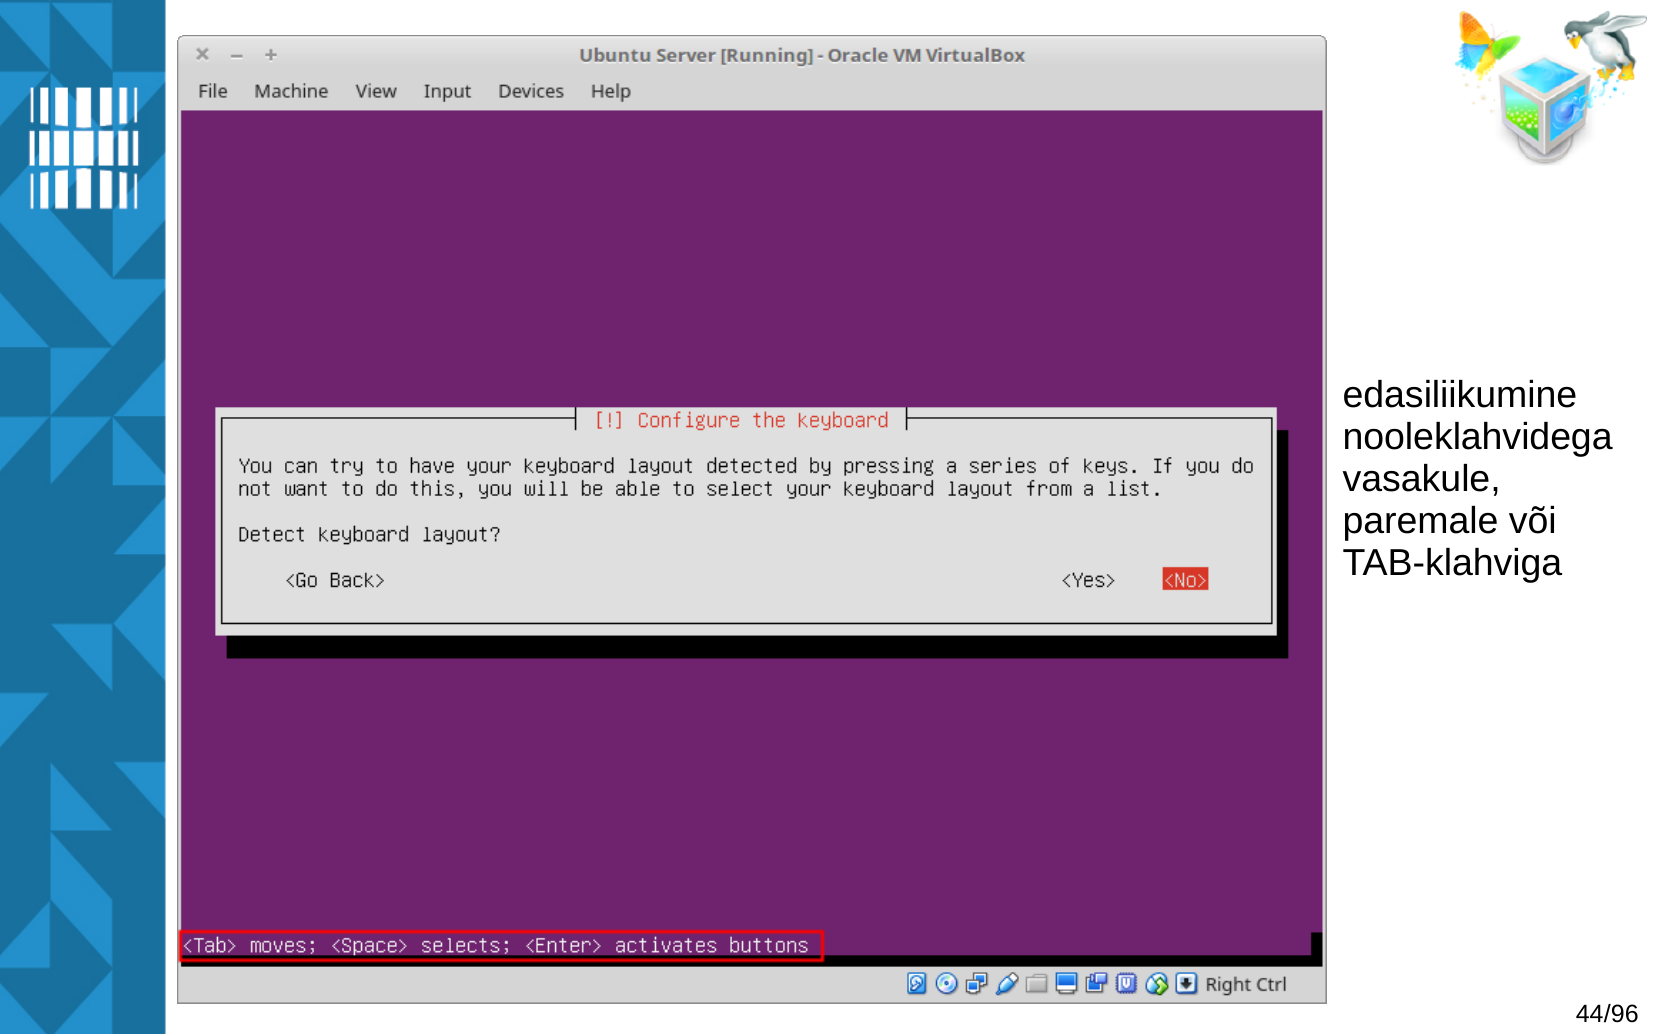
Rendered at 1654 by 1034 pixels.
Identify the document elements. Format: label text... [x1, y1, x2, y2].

picture [1452, 7, 1653, 166]
text_box edasiliikumine nooleklahvidega vasakule, paremale või TAB-klahviga [1327, 366, 1654, 591]
picture [177, 35, 1327, 1004]
